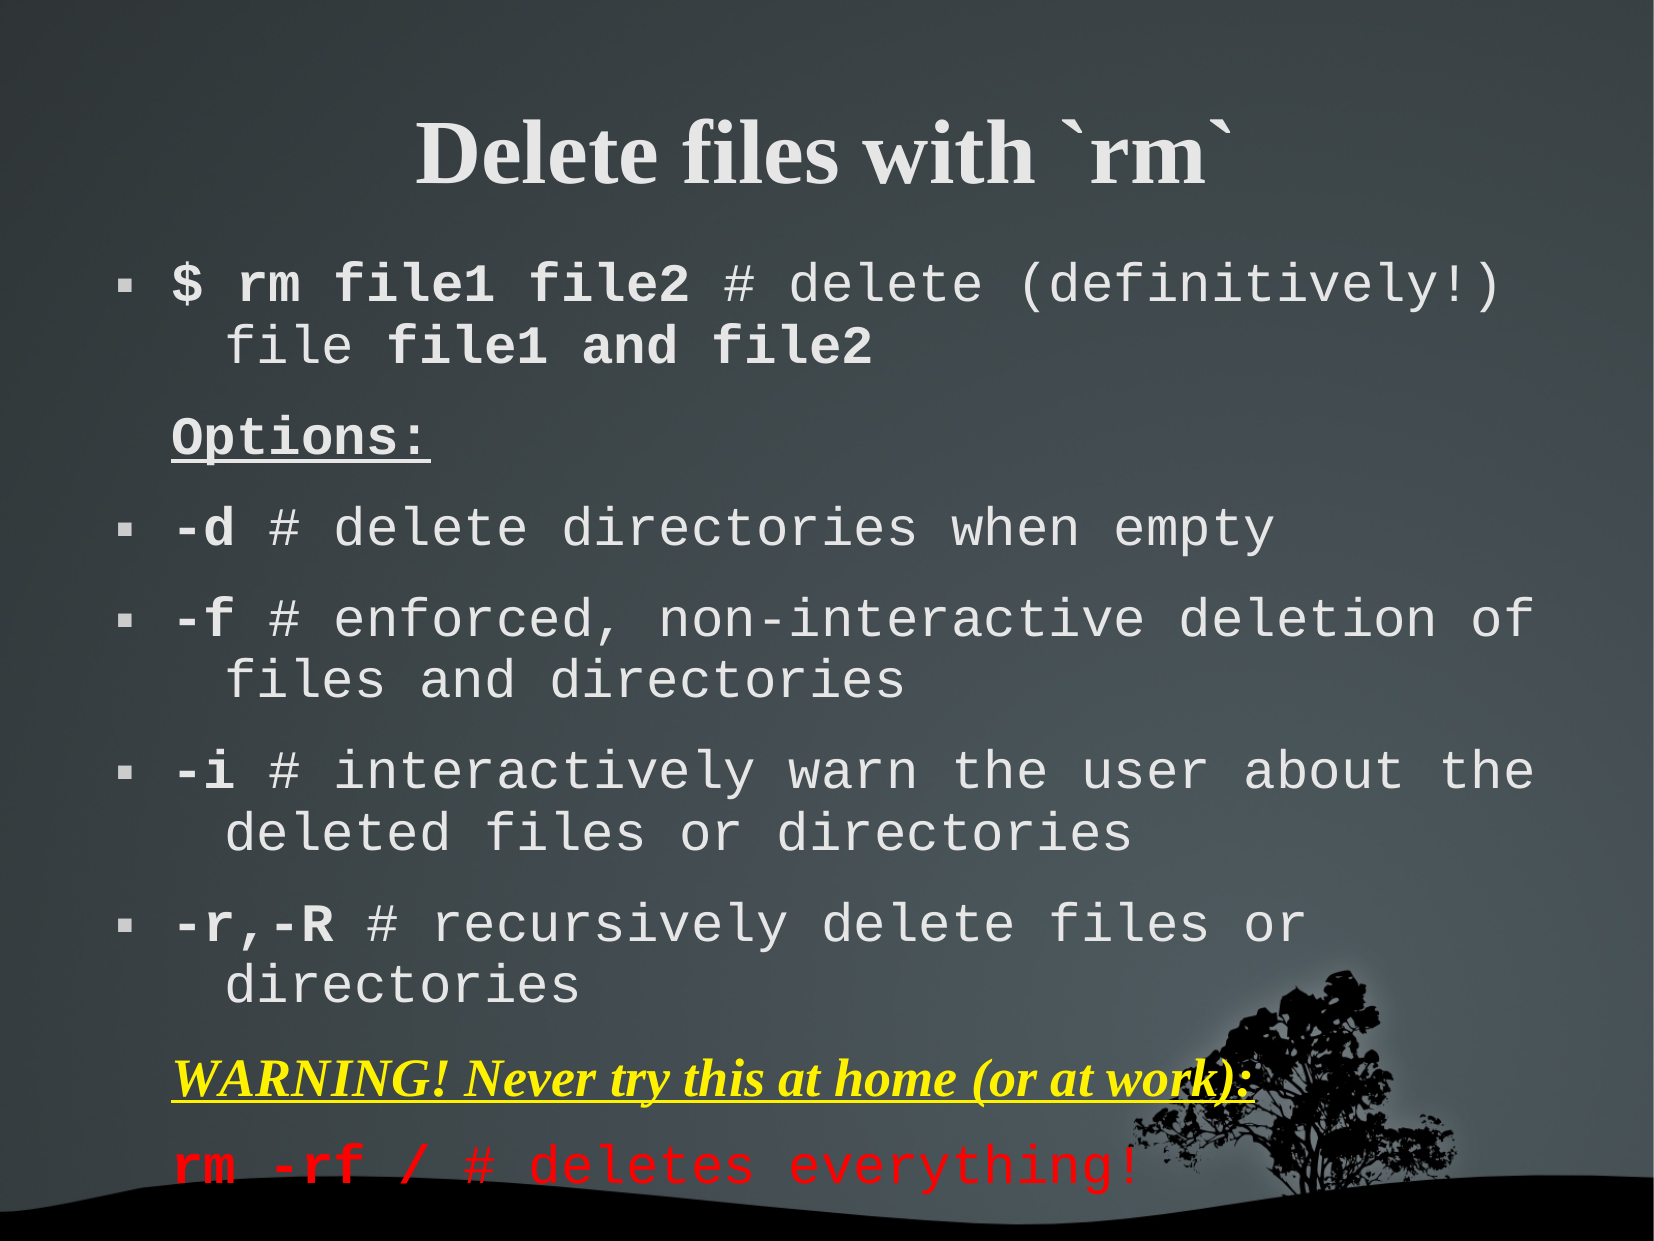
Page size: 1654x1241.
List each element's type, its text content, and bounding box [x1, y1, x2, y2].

list $ rm file1 file2 # delete (definitively!) file file1 and file2 Options: -d # delete directories when empty -f # enforced, non-interactive deletion of files and directories -i # interactively warn the user about the deleted files or directories -r,-R # recursively delete files or directories WARNING! Never try this at home (or at work): rm -rf / # deletes everything! [82, 256, 1571, 1241]
title Delete files with `rm` [82, 49, 1571, 256]
picture [0, 0, 1654, 1241]
